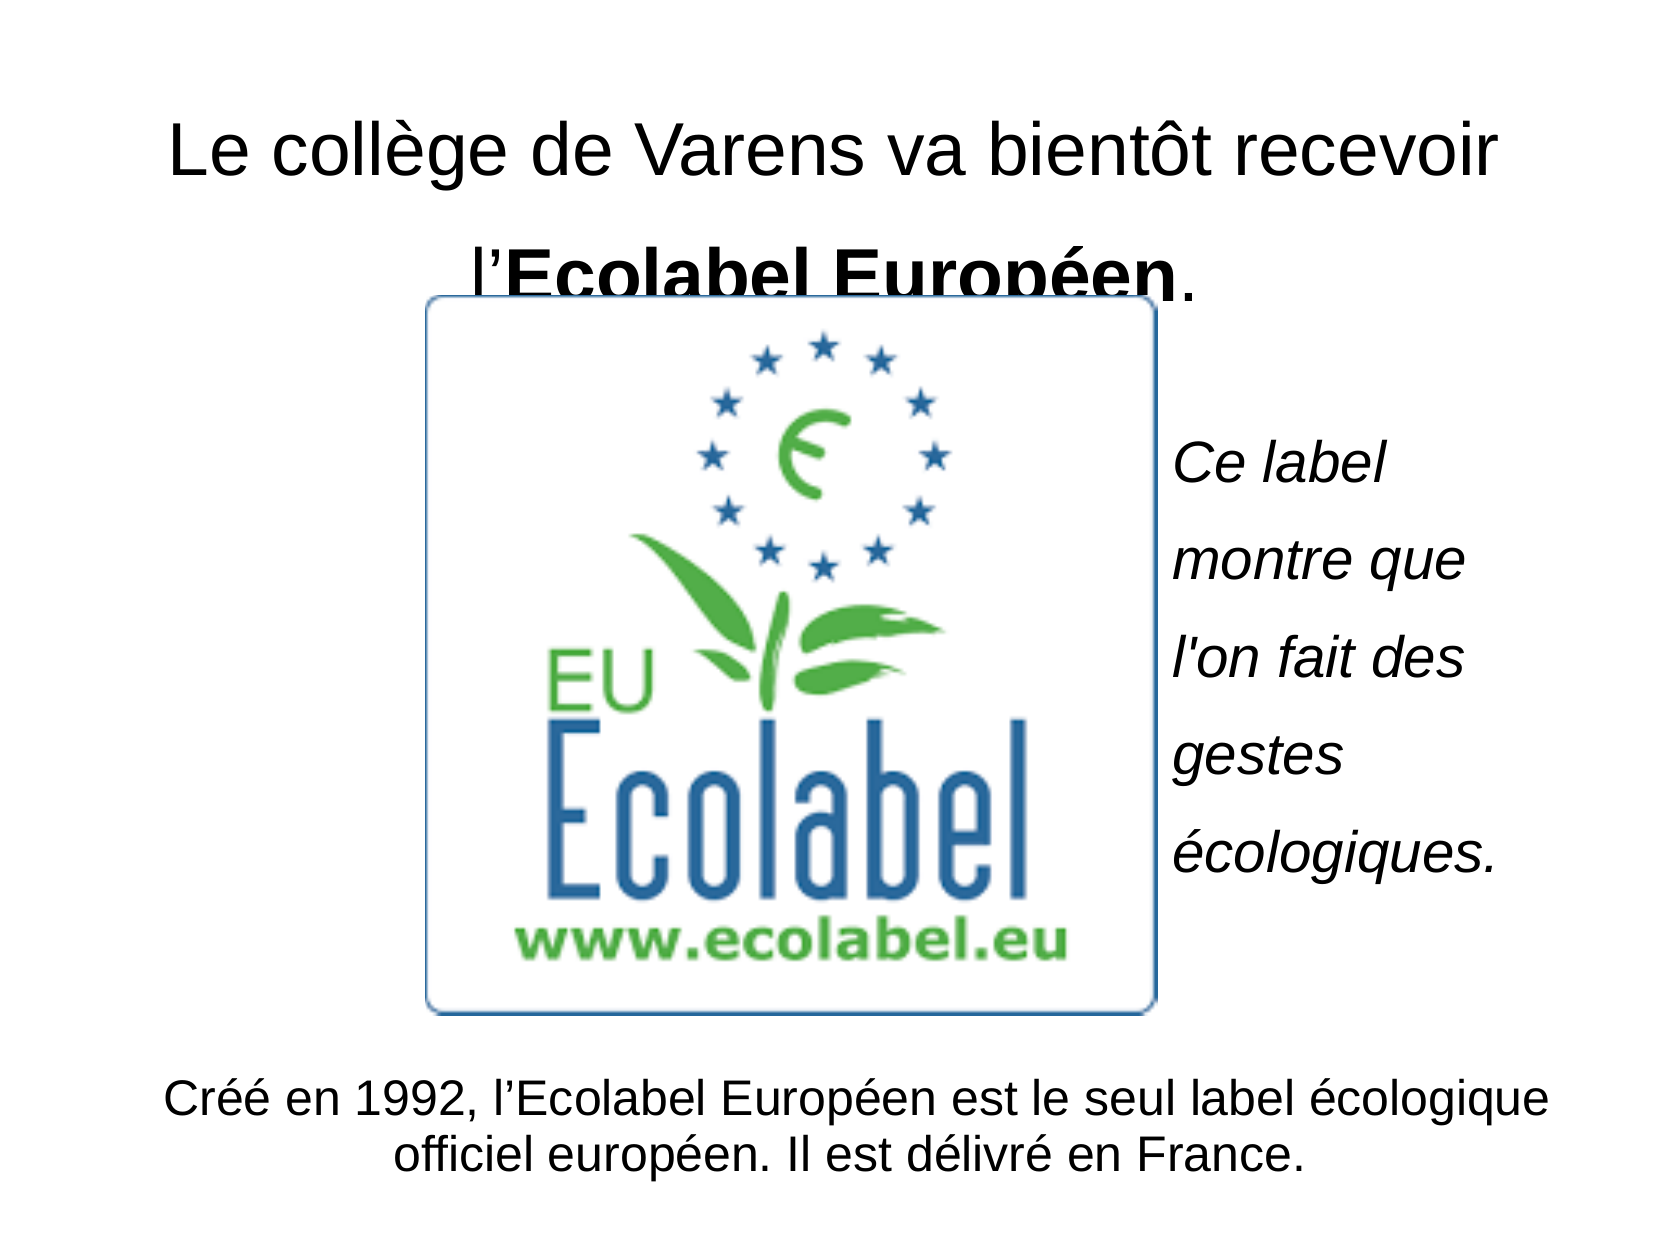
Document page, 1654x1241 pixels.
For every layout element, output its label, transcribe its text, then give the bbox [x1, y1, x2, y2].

picture [425, 295, 1158, 1016]
text_box Le collège de Varens va bientôt recevoir l’Ecolabel Européen. [47, 58, 1642, 283]
text_box Ce label montre que l'on fait des gestes écologiques. [1157, 389, 1548, 857]
text_box Créé en 1992, l’Ecolabel Européen est le seul label écologique officiel européen. Il est délivré en France. [94, 1062, 1607, 1241]
